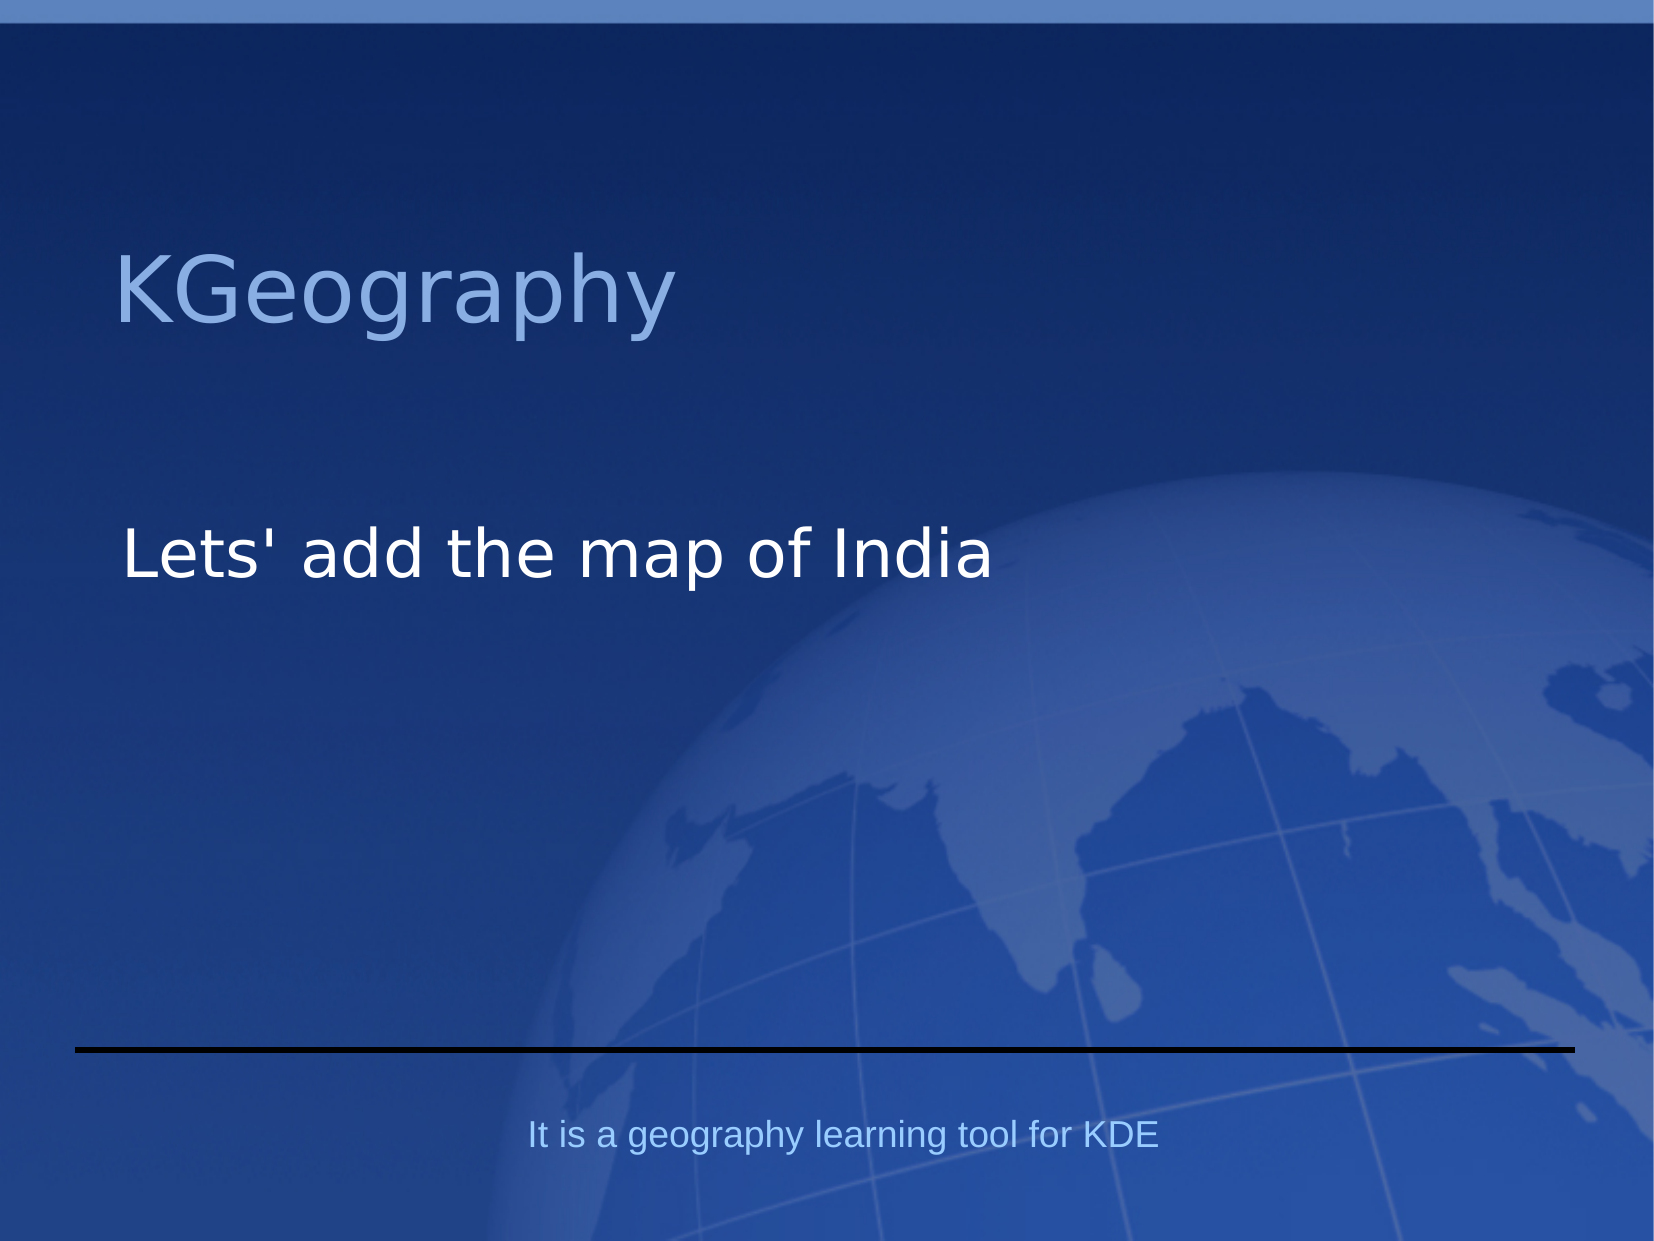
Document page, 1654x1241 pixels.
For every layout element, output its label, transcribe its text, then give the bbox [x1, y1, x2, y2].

title KGeography [112, 187, 1601, 395]
text_box It is a geography learning tool for KDE [375, 1105, 1313, 1163]
picture [0, 0, 1654, 1241]
list Lets' add the map of India [82, 515, 1538, 638]
